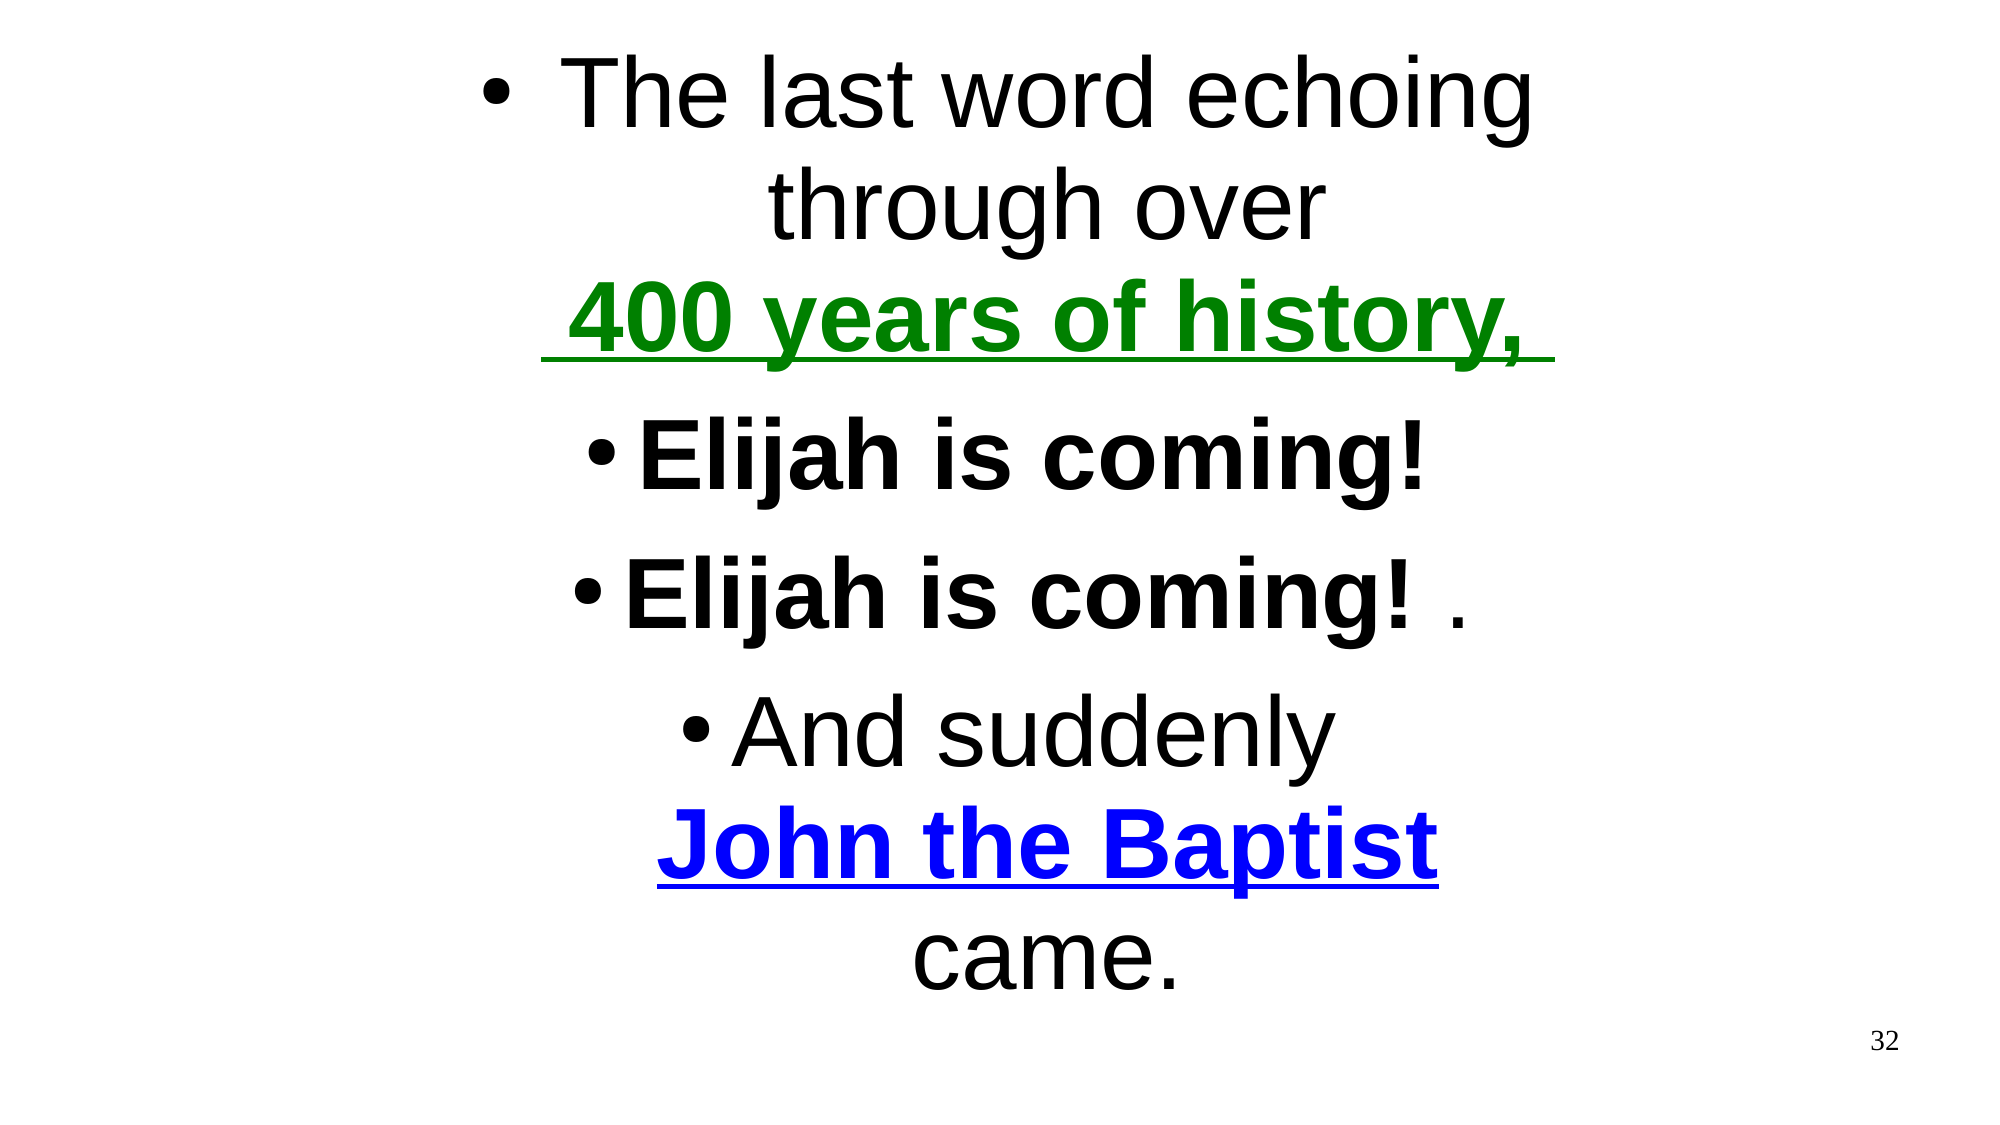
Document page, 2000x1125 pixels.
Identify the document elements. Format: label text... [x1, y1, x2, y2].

list The last word echoing through over 400 years of history, Elijah is coming! Elijah is coming! . And suddenly John the Baptist came. [37, 37, 1988, 1088]
